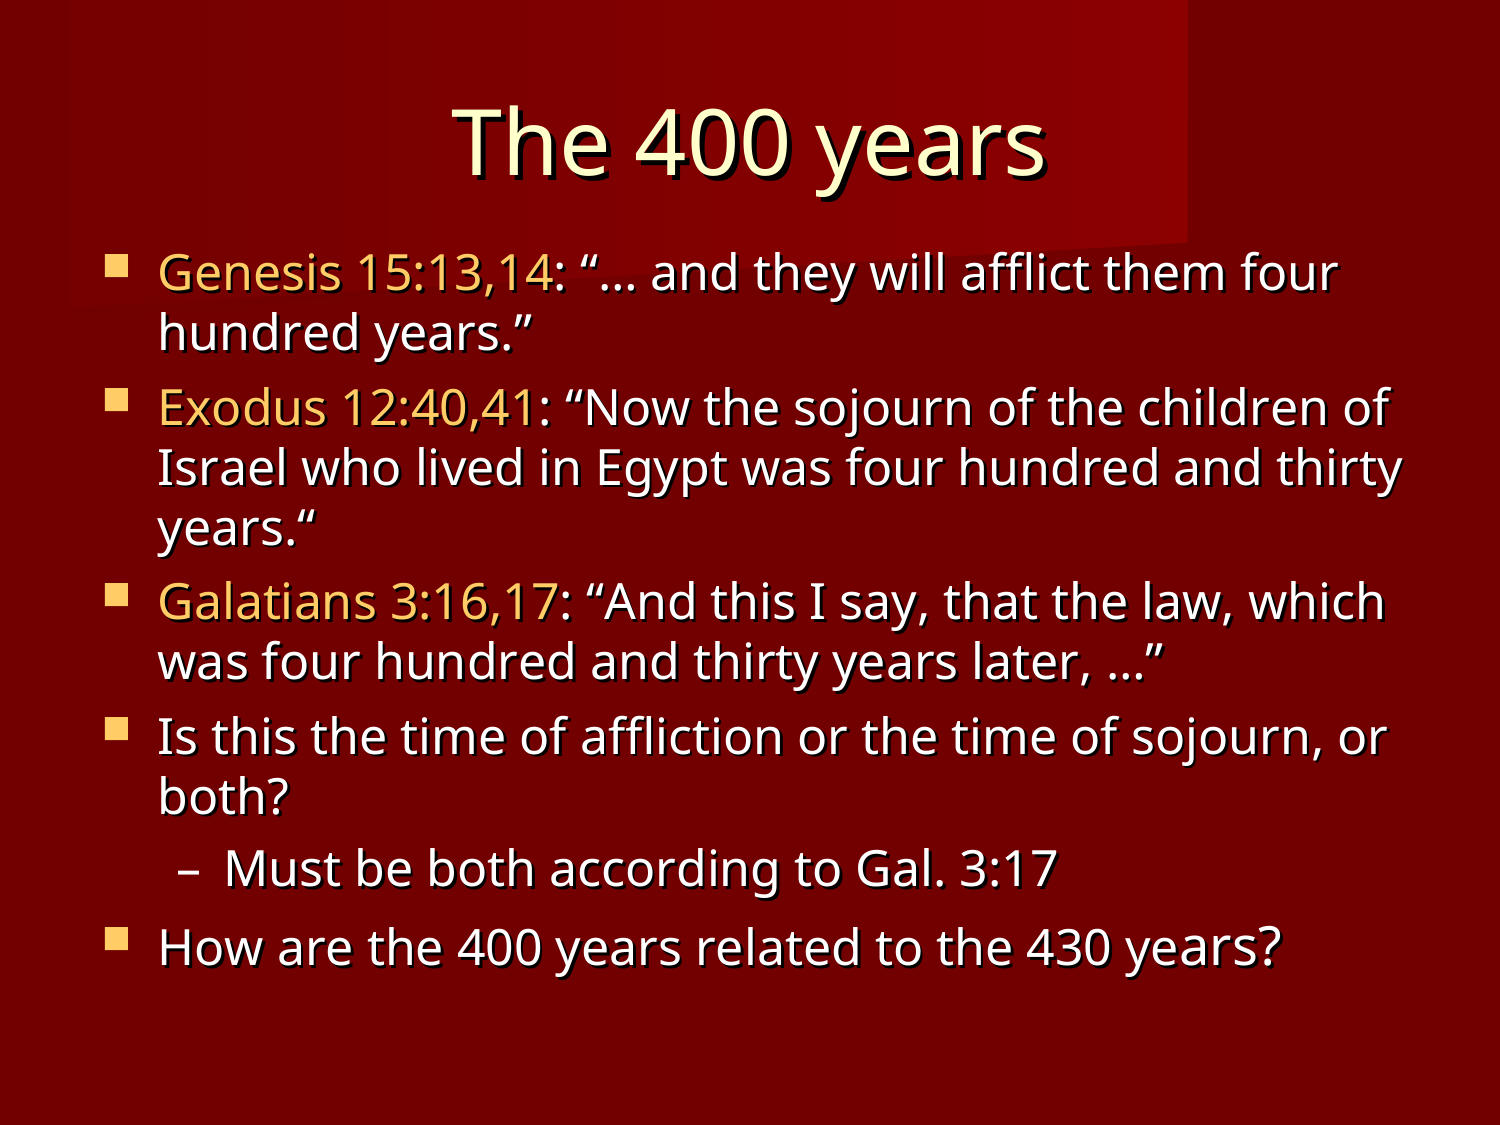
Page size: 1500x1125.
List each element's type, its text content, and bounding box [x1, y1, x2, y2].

list Genesis 15:13,14: “… and they will afflict them four hundred years.” Exodus 12:40,41: “Now the sojourn of the children of Israel who lived in Egypt was four hundred and thirty years.“ Galatians 3:16,17: “And this I say, that the law, which was four hundred and thirty years later, …” Is this the time of affliction or the time of sojourn, or both? Must be both according to Gal. 3:17 How are the 400 years related to the 430 years? [86, 232, 1437, 1021]
title The 400 years [75, 45, 1426, 233]
